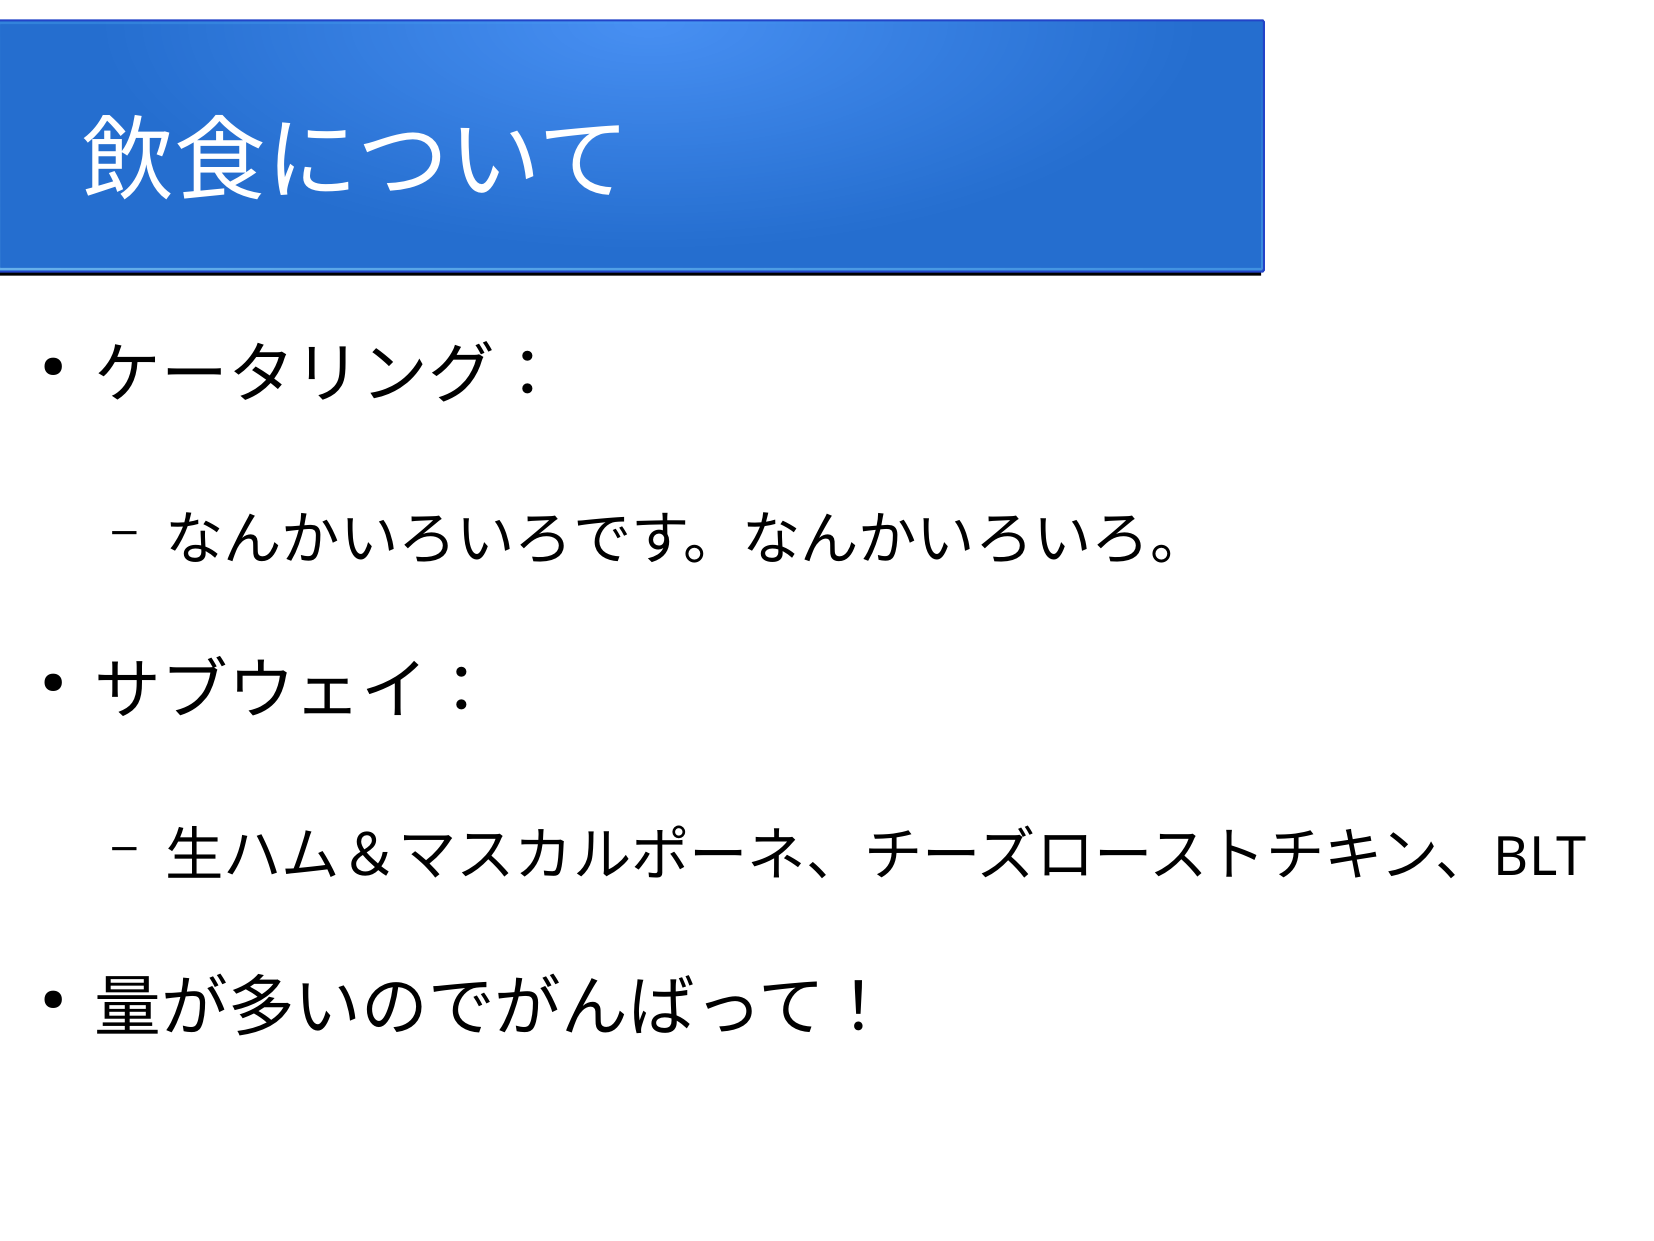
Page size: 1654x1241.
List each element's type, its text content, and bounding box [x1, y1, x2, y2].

title 飲食について [82, 49, 1250, 257]
list ケータリング： なんかいろいろです。なんかいろいろ。 サブウェイ： 生ハム＆マスカルポーネ、チーズローストチキン、BLT 量が多いのでがんばって！ [23, 319, 1642, 1229]
